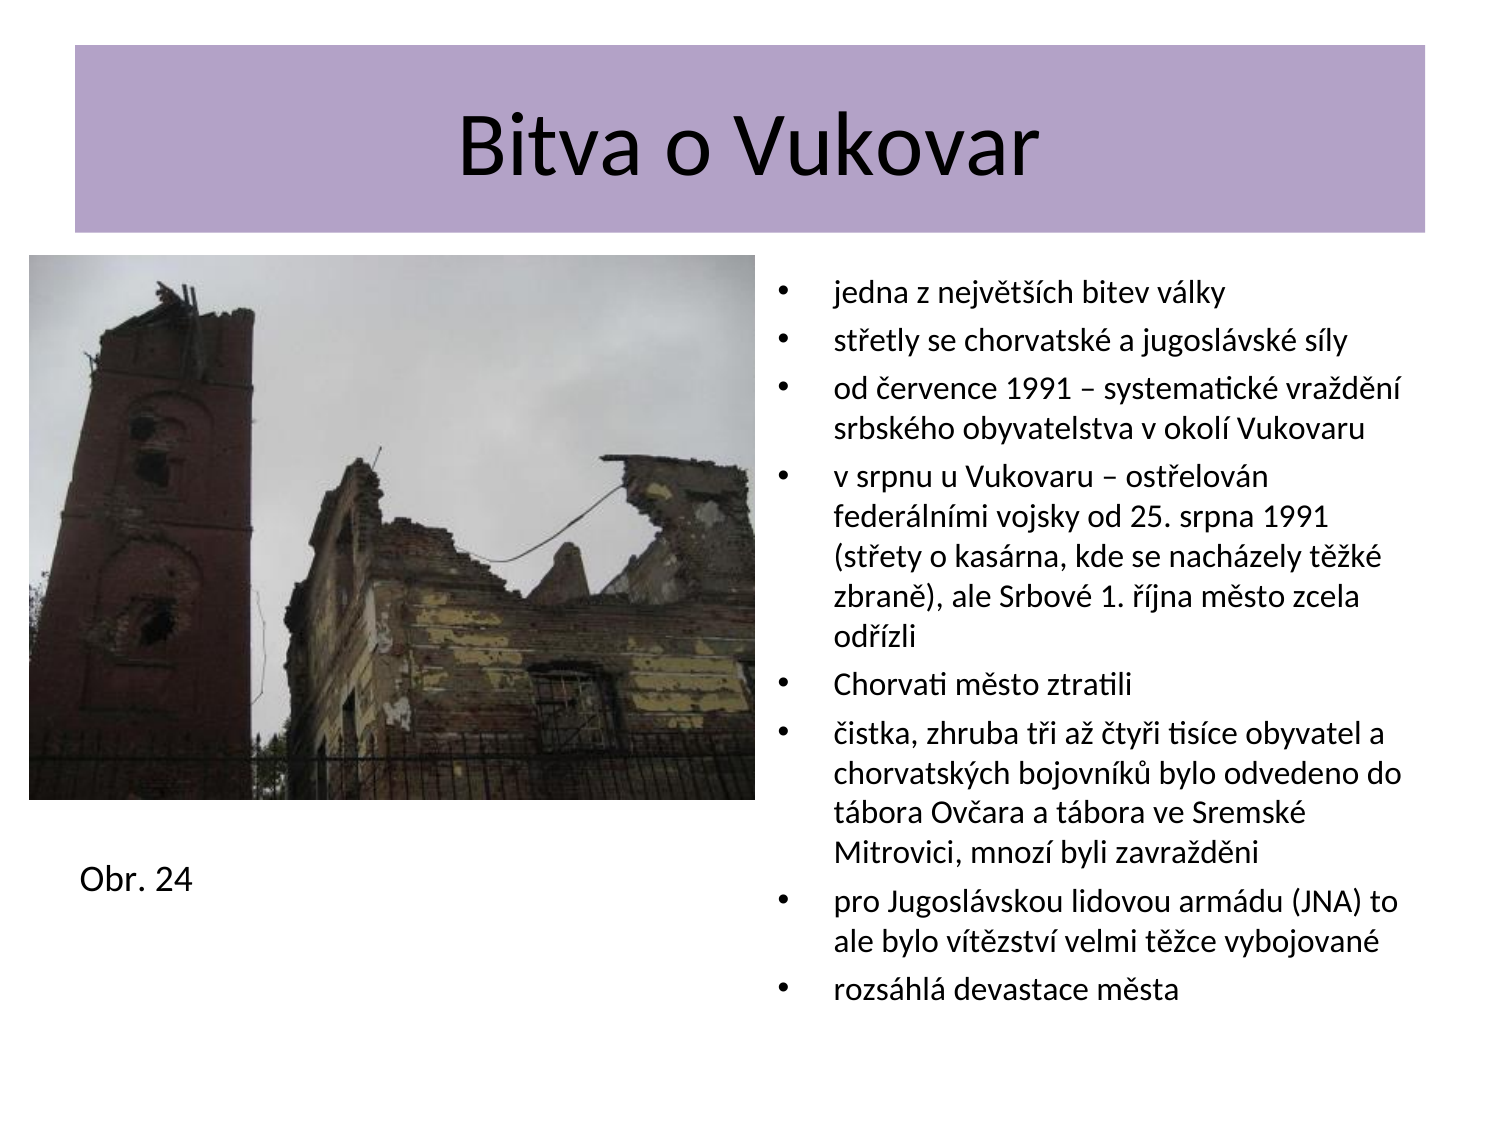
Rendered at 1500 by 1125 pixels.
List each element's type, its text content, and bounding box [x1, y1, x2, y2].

text_box Obr. 24 [64, 846, 1076, 907]
list jedna z největších bitev války střetly se chorvatské a jugoslávské síly od července 1991 – systematické vraždění srbského obyvatelstva v okolí Vukovaru v srpnu u Vukovaru – ostřelován federálními vojsky od 25. srpna 1991 (střety o kasárna, kde se nacházely těžké zbraně), ale Srbové 1. října město zcela odřízli Chorvati město ztratili čistka, zhruba tři až čtyři tisíce obyvatel a chorvatských bojovníků bylo odvedeno do tábora Ovčara a tábora ve Sremské Mitrovici, mnozí byli zavražděni pro Jugoslávskou lidovou armádu (JNA) to ale bylo vítězství velmi těžce vybojované rozsáhlá devastace města [762, 262, 1426, 1063]
text_box [29, 255, 755, 800]
title Bitva o Vukovar [75, 45, 1426, 233]
